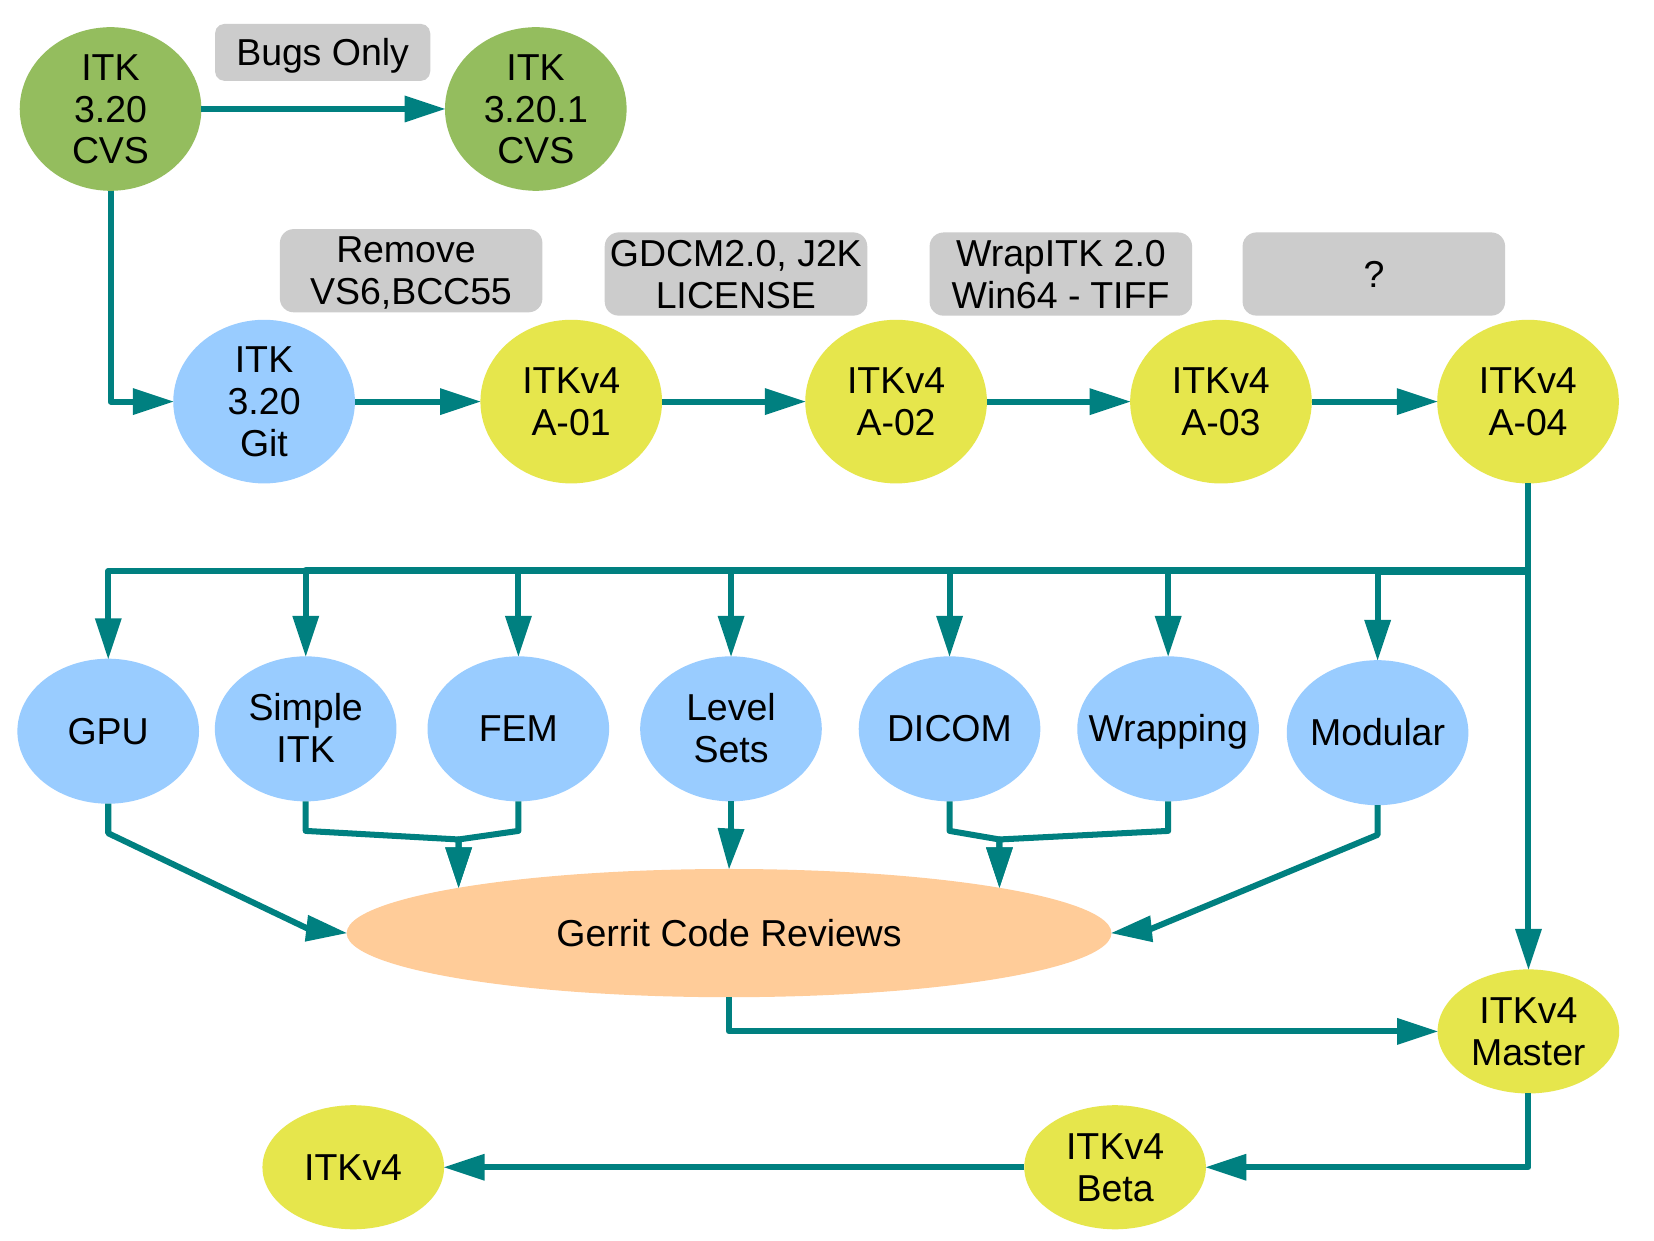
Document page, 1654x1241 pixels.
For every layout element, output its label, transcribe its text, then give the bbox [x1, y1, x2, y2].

text_box ITK 3.20 CVS [19, 27, 202, 191]
text_box ITKv4 Master [1437, 969, 1620, 1094]
text_box ITKv4 A-03 [1130, 319, 1312, 484]
text_box Wrapping [1077, 656, 1259, 802]
text_box ITKv4 A-02 [805, 319, 987, 484]
text_box ITKv4 Beta [1024, 1105, 1206, 1230]
text_box DICOM [858, 656, 1041, 802]
text_box ITKv4 A-01 [480, 319, 662, 484]
text_box WrapITK 2.0 Win64 - TIFF [929, 232, 1193, 316]
text_box FEM [427, 656, 610, 802]
text_box Gerrit Code Reviews [346, 868, 1112, 998]
text_box ITK 3.20 Git [173, 319, 355, 484]
text_box GDCM2.0, J2K LICENSE [604, 232, 868, 316]
text_box Bugs Only [215, 23, 431, 81]
text_box ITK 3.20.1 CVS [445, 27, 627, 191]
text_box Remove VS6,BCC55 [279, 229, 543, 313]
text_box GPU [17, 658, 200, 804]
text_box ITKv4 A-04 [1437, 319, 1619, 484]
text_box ITKv4 [262, 1105, 445, 1230]
text_box Level Sets [640, 656, 822, 802]
text_box ? [1242, 232, 1506, 316]
text_box Simple ITK [214, 656, 397, 802]
text_box Modular [1286, 660, 1469, 806]
